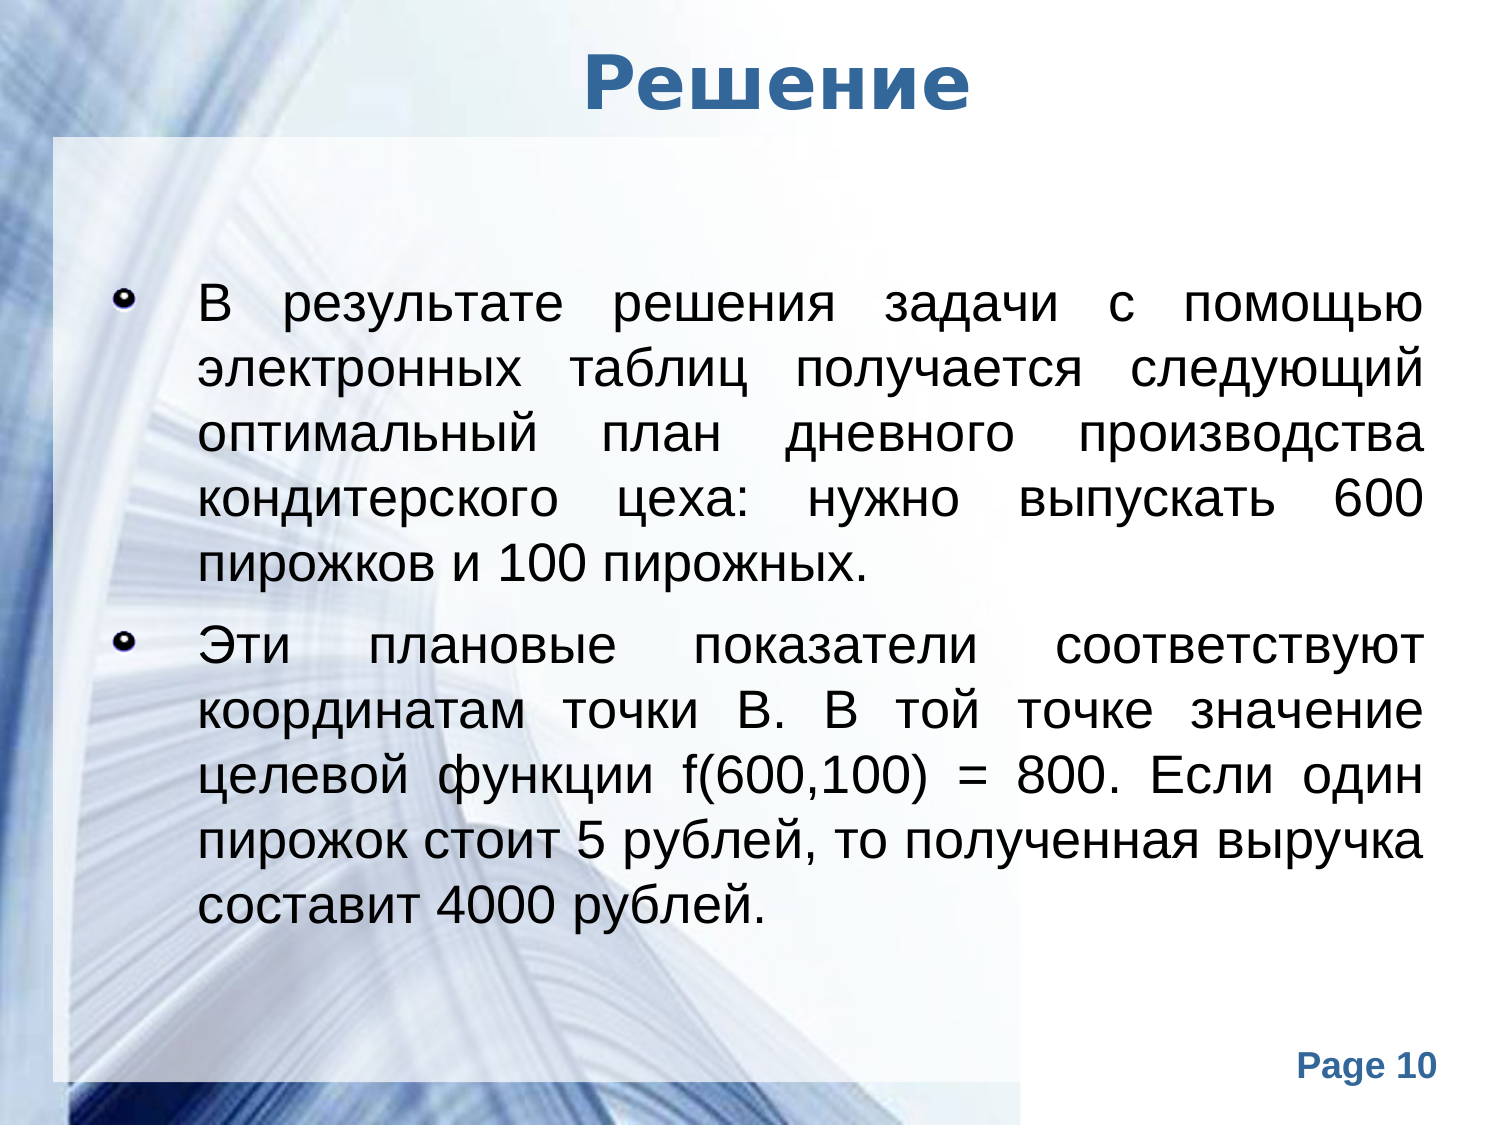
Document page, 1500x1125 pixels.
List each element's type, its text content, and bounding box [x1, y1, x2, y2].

text_box В результате решения задачи с помощью электронных таблиц получается следующий оптимальный план дневного производства кондитерского цеха: нужно выпускать 600 пирожков и 100 пирожных. Эти плановые показатели соответствуют координатам точки В. В той точке значение целевой функции f(600,100) = 800. Если один пирожок стоит 5 рублей, то полученная выручка составит 4000 рублей. [94, 259, 1441, 1017]
text_box Решение [566, 26, 988, 132]
picture [0, 0, 1500, 1125]
